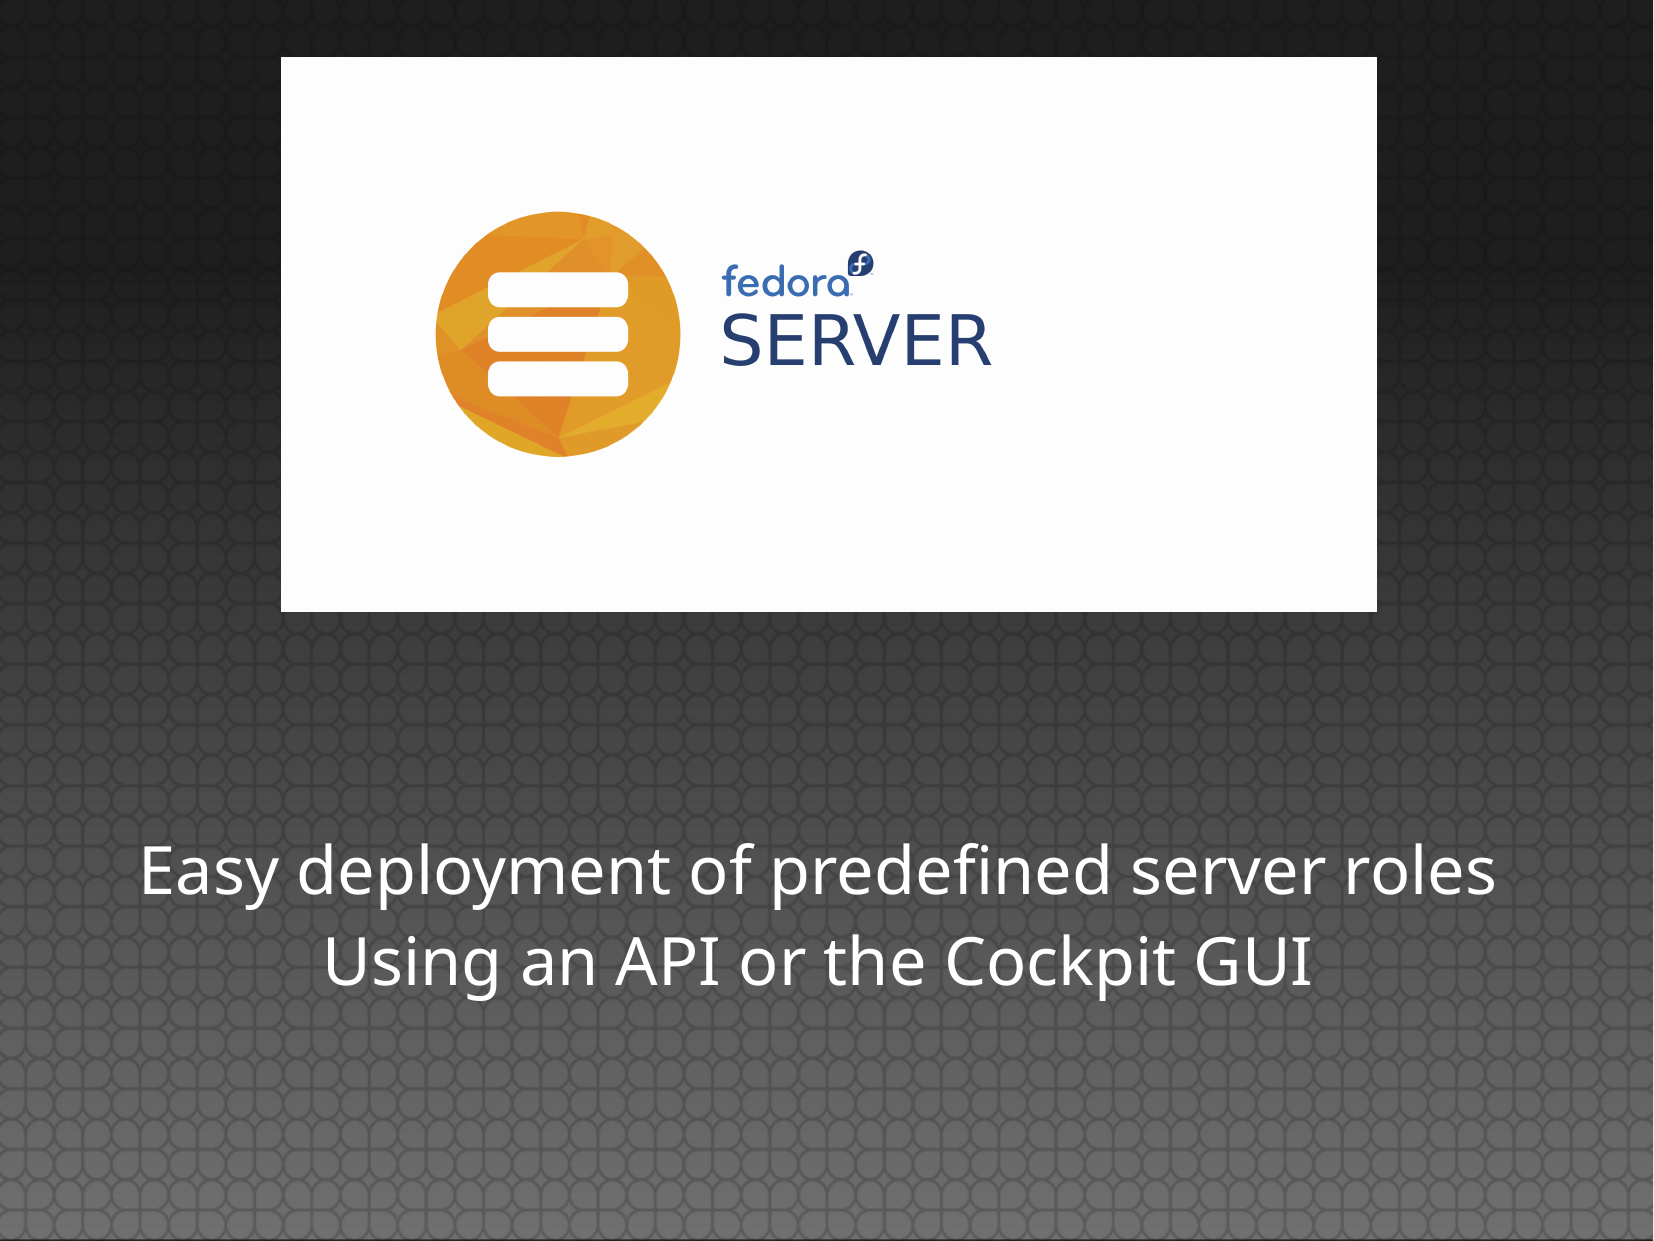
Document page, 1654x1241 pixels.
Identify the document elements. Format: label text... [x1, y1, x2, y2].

picture [0, 0, 1654, 1241]
subtitle Easy deployment of predefined server roles Using an API or the Cockpit GUI [74, 525, 1563, 1241]
